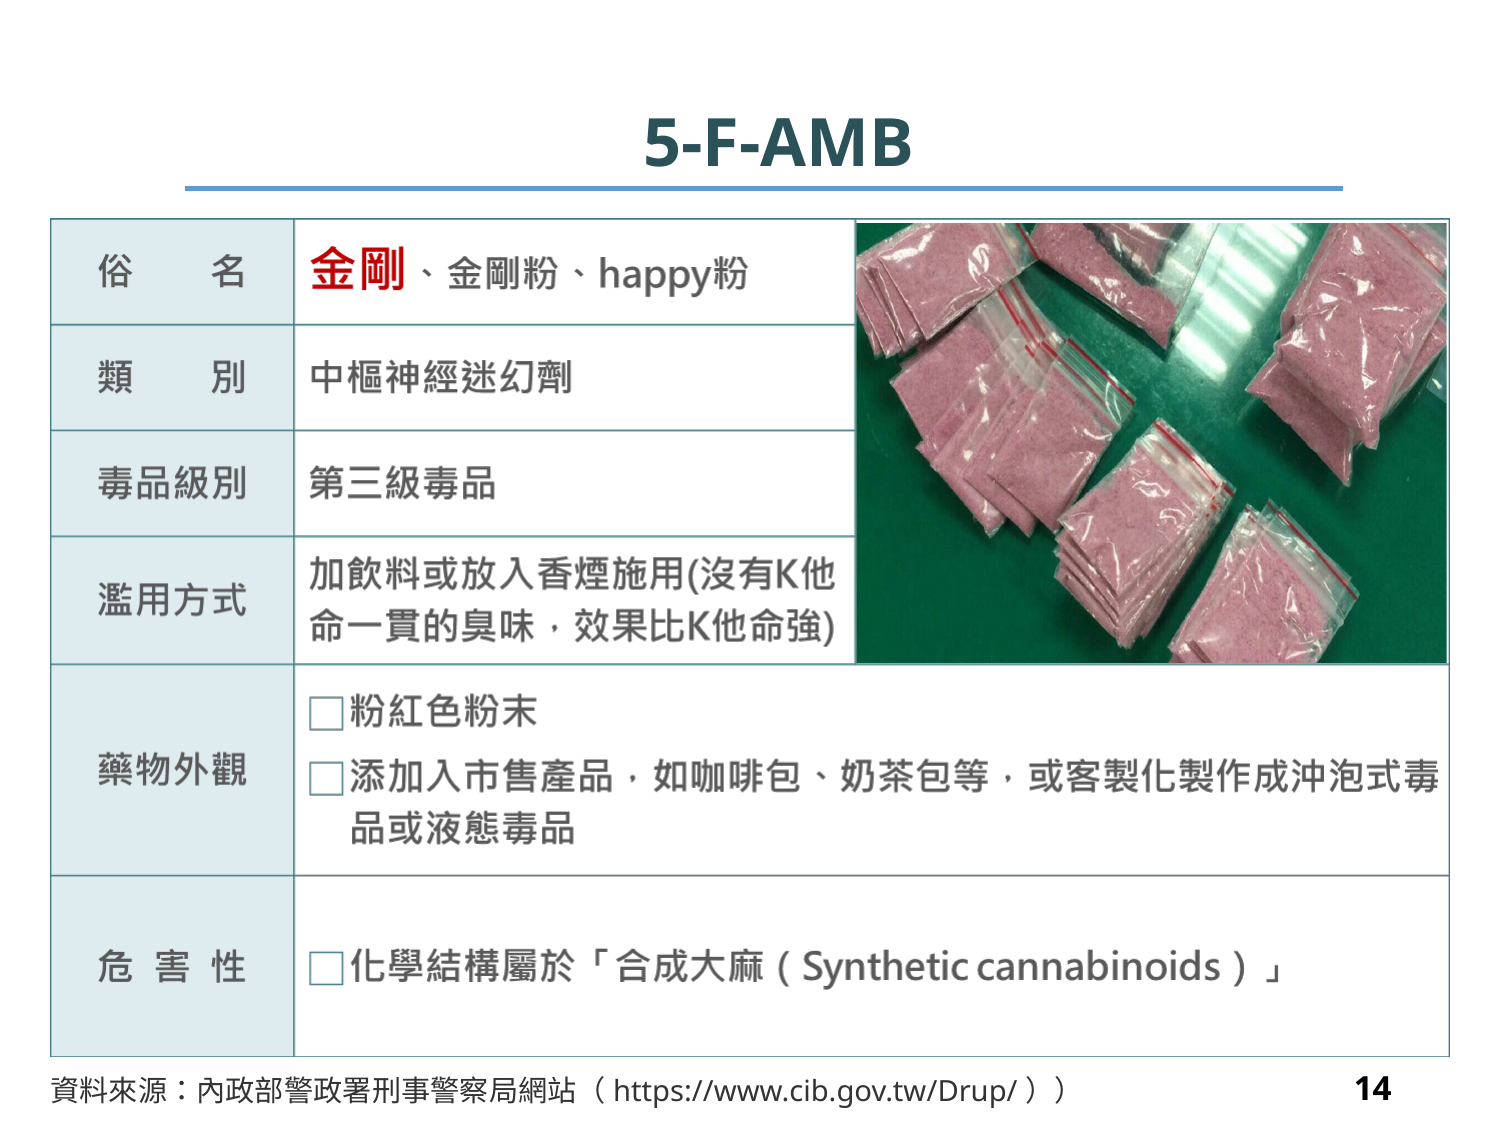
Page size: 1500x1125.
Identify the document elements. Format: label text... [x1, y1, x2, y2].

text_box 資料來源：內政部警政署刑事警察局網站（https://www.cib.gov.tw/Drup/）） [35, 1064, 1133, 1114]
text_box 14 [1338, 1059, 1500, 1120]
text_box 5-F-AMB [628, 93, 930, 188]
picture [50, 218, 1450, 1057]
